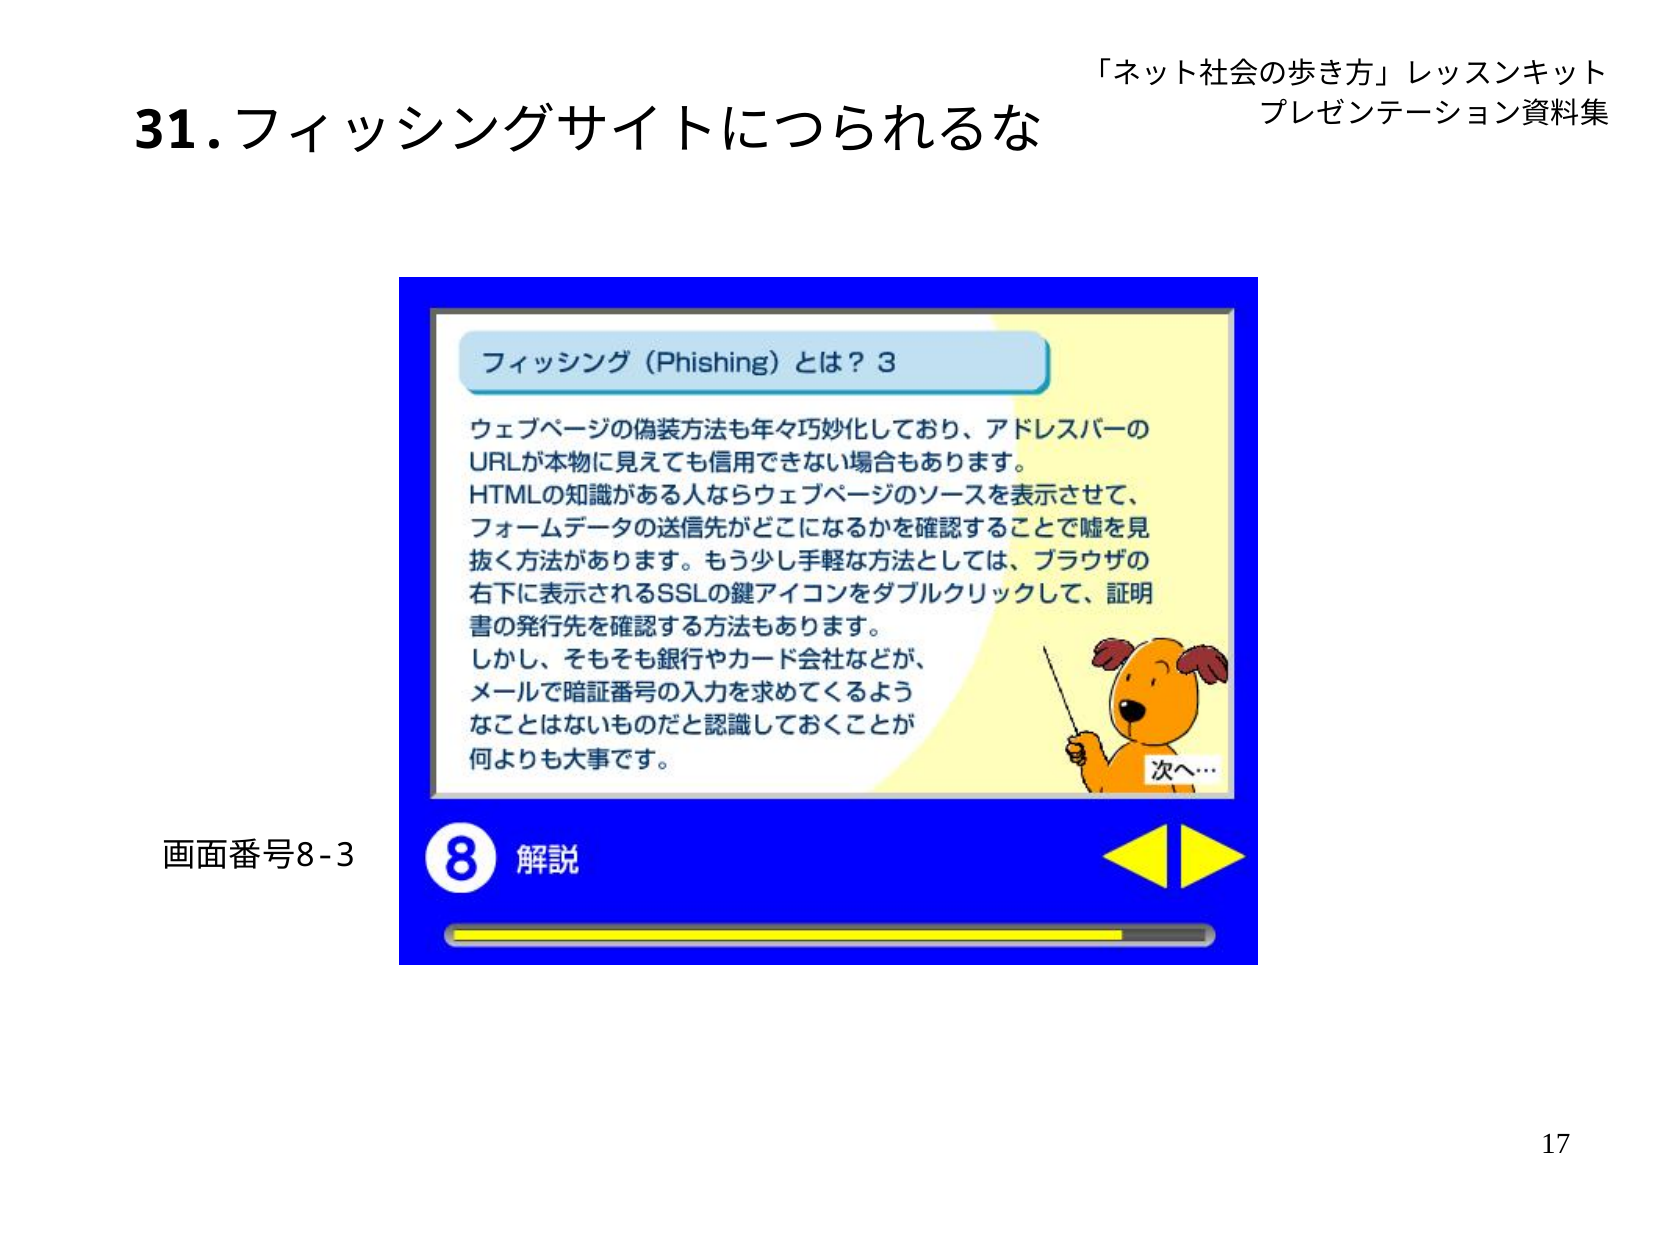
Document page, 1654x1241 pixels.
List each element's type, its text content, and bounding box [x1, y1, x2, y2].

text_box 「ネット社会の歩き方」レッスンキット プレゼンテーション資料集 [1062, 44, 1625, 139]
text_box 画面番号8-3 [147, 826, 384, 882]
text_box 31.フィッシングサイトにつられるな [118, 88, 1093, 169]
picture [399, 277, 1258, 965]
